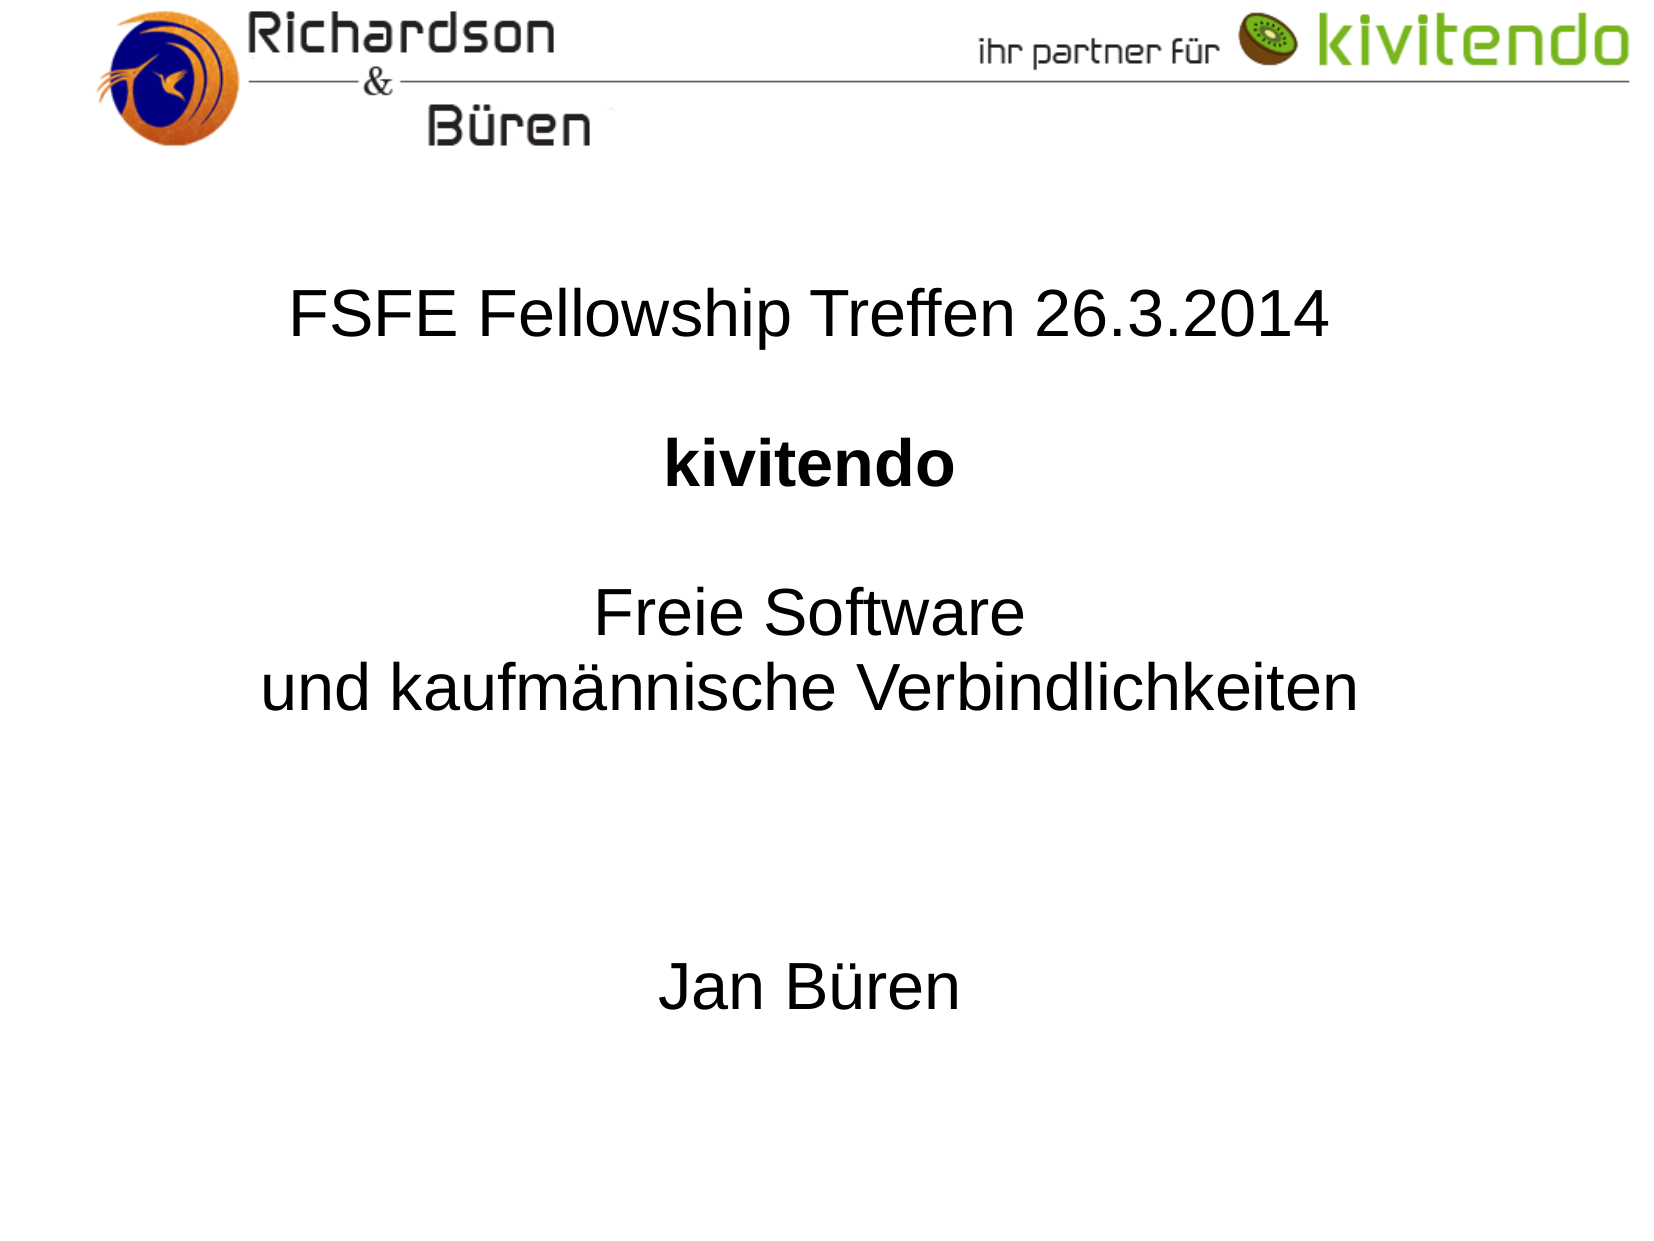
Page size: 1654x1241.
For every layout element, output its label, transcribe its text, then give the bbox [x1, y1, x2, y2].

picture [63, 0, 1642, 149]
subtitle FSFE Fellowship Treffen 26.3.2014 kivitendo Freie Software und kaufmännische Verbindlichkeiten Jan Büren [82, 275, 1538, 1024]
